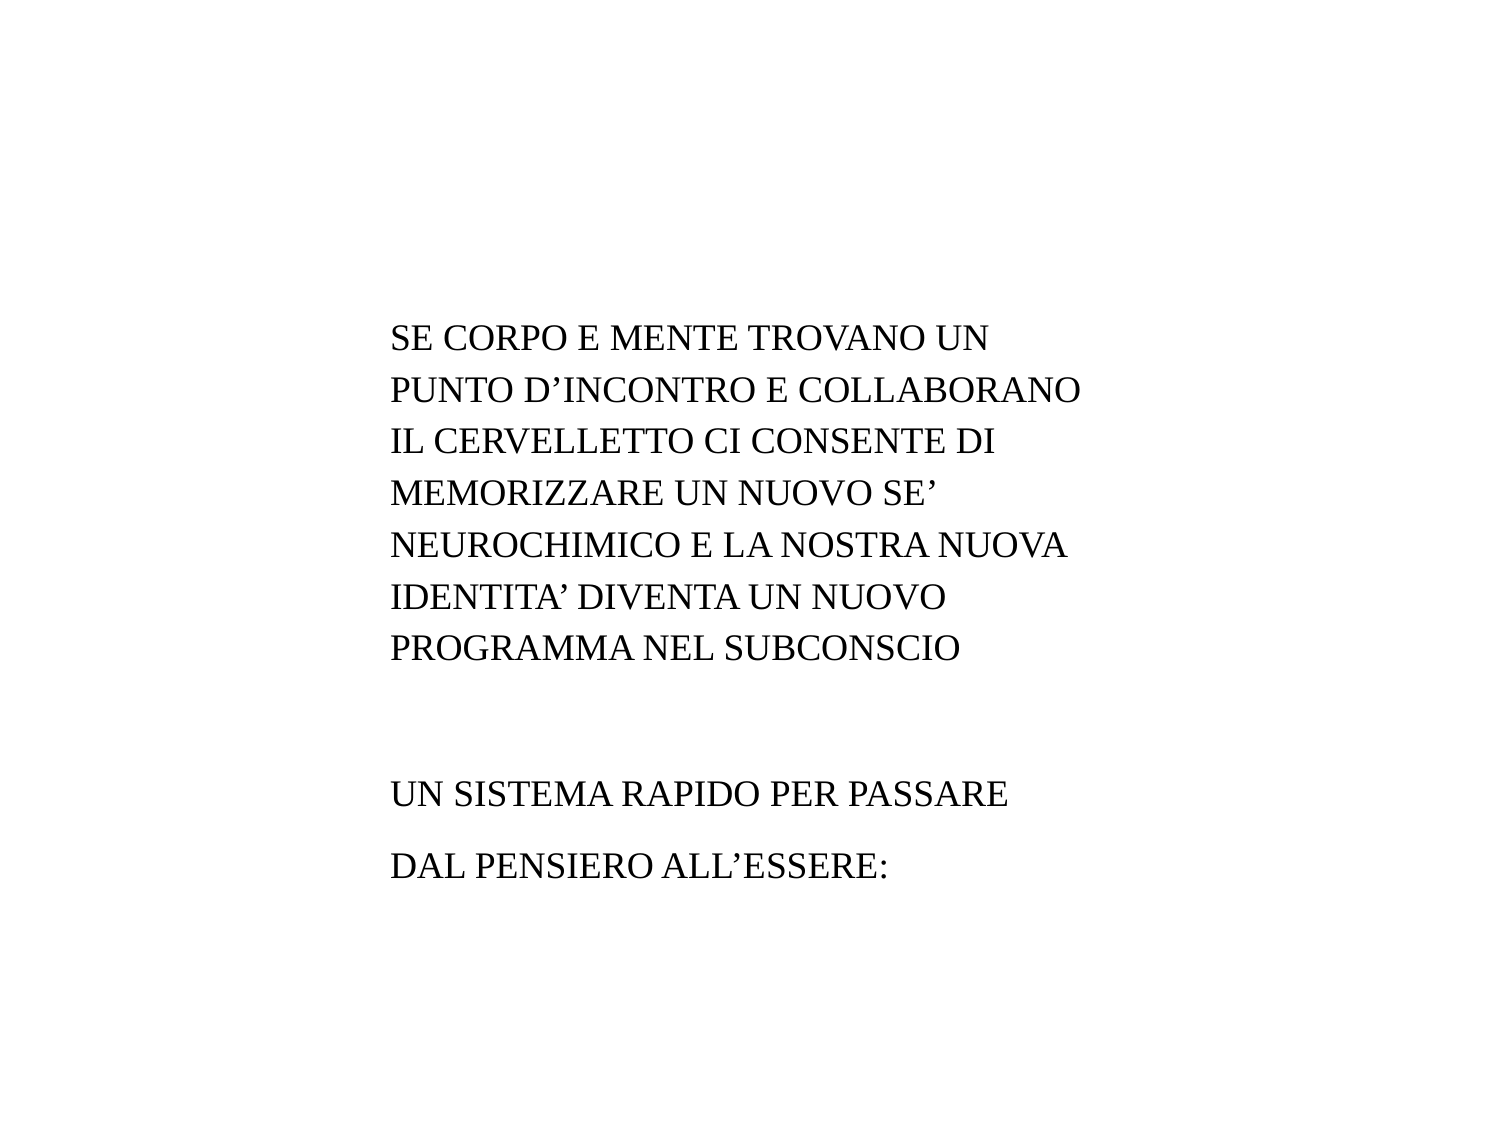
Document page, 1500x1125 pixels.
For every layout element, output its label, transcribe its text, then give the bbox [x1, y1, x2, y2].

text_box SE CORPO E MENTE TROVANO UN PUNTO D’INCONTRO E COLLABORANO IL CERVELLETTO CI CONSENTE DI MEMORIZZARE UN NUOVO SE’ NEUROCHIMICO E LA NOSTRA NUOVA IDENTITA’ DIVENTA UN NUOVO PROGRAMMA NEL SUBCONSCIO UN SISTEMA RAPIDO PER PASSARE DAL PENSIERO ALL’ESSERE: [375, 299, 1125, 894]
